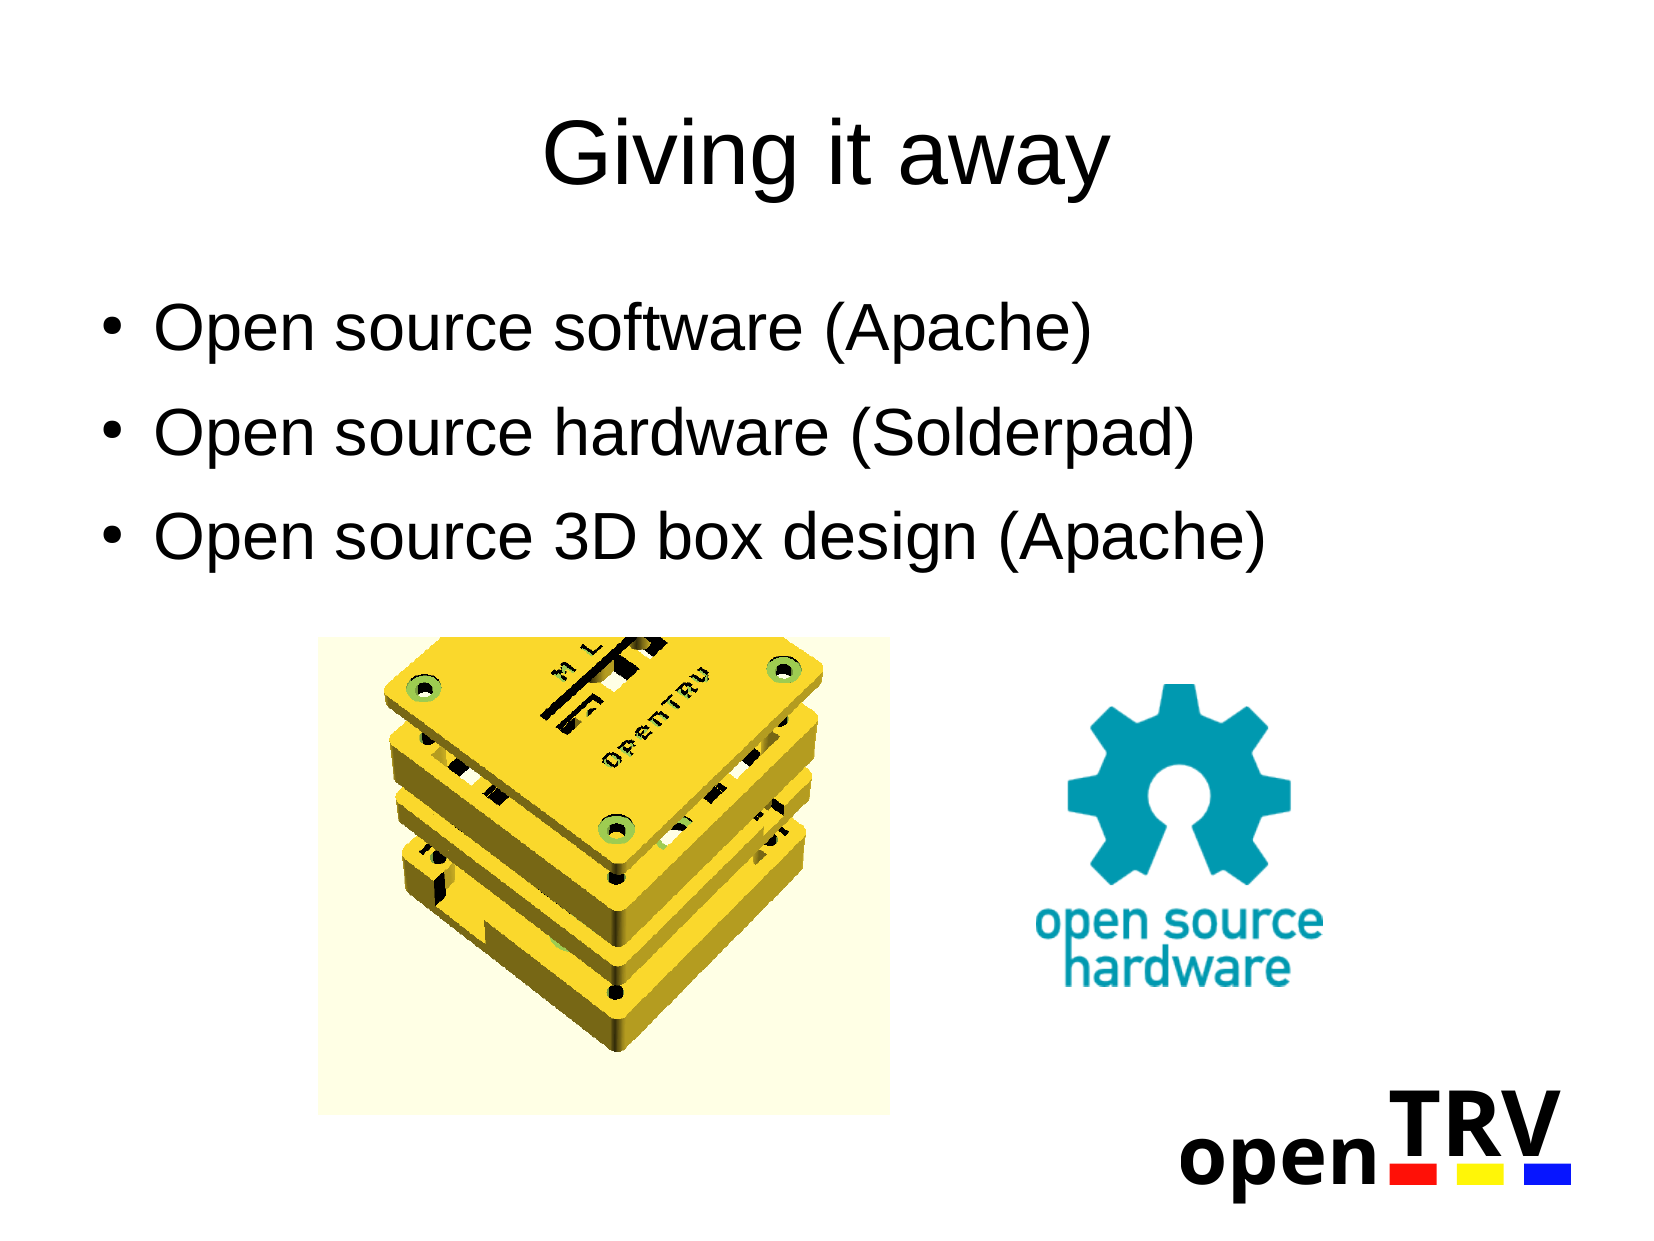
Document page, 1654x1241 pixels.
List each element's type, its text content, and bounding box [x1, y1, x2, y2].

picture [318, 637, 890, 1115]
title Giving it away [82, 49, 1571, 257]
list Open source software (Apache) Open source hardware (Solderpad) Open source 3D box design (Apache) [82, 290, 1571, 1010]
picture [1036, 684, 1323, 987]
